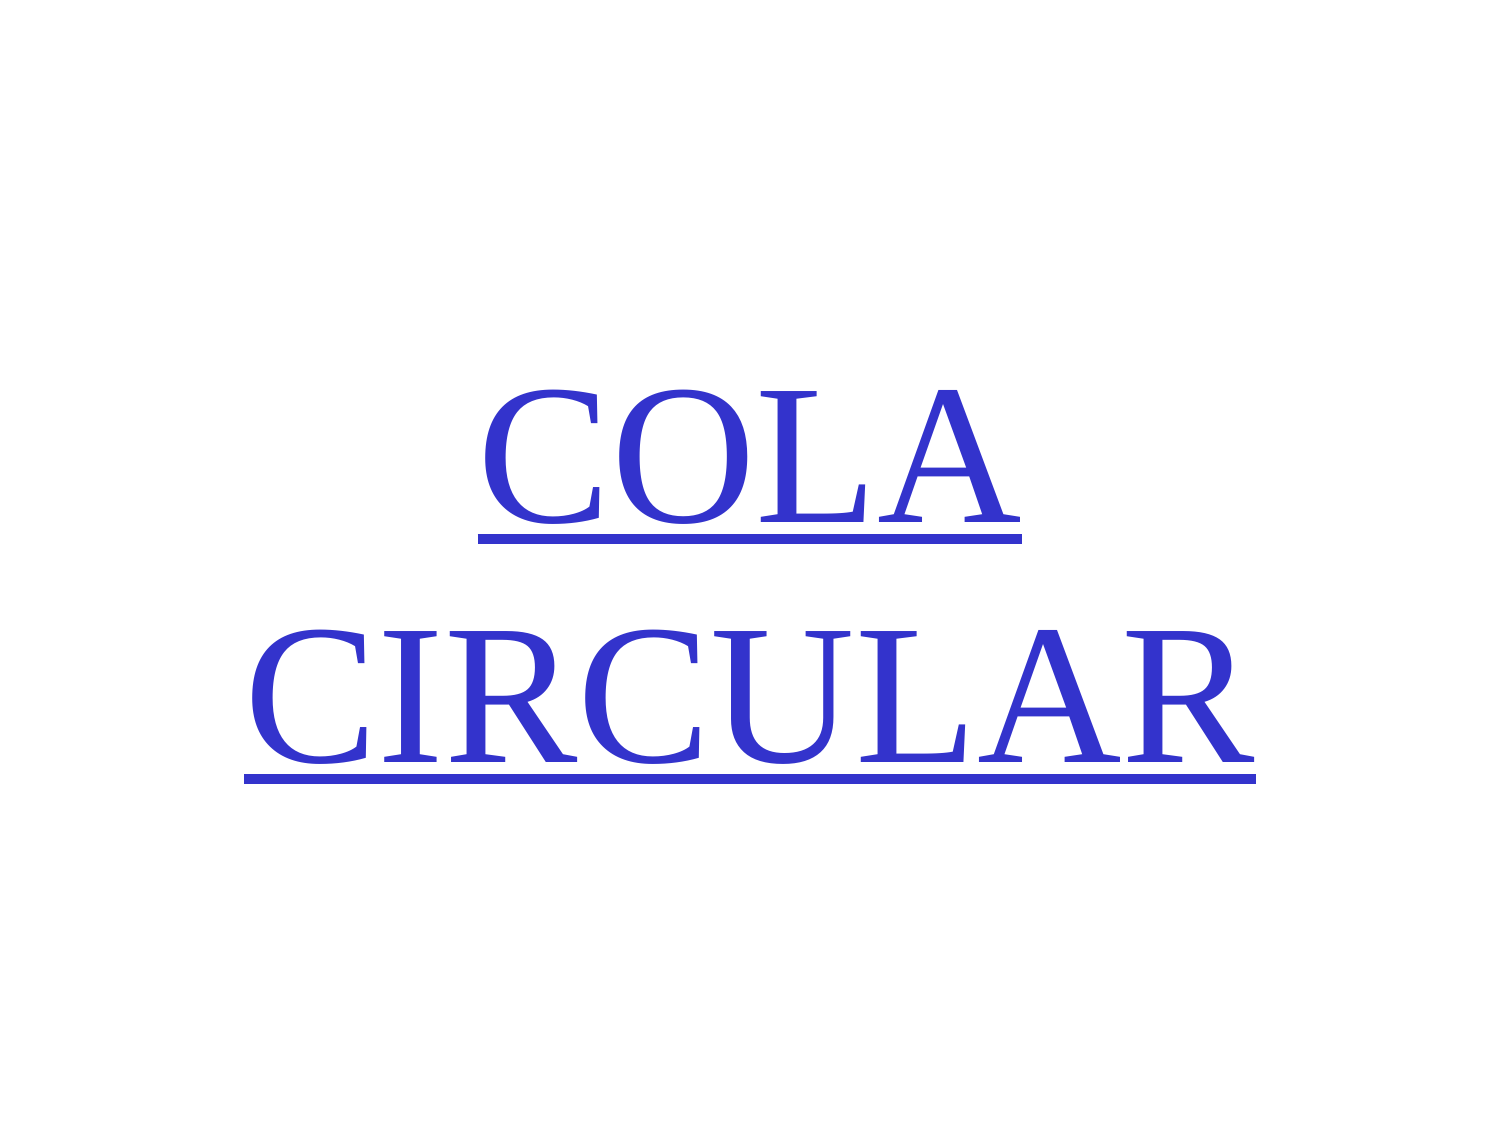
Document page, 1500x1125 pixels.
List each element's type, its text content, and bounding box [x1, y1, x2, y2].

text_box COLA CIRCULAR [70, 314, 1430, 811]
